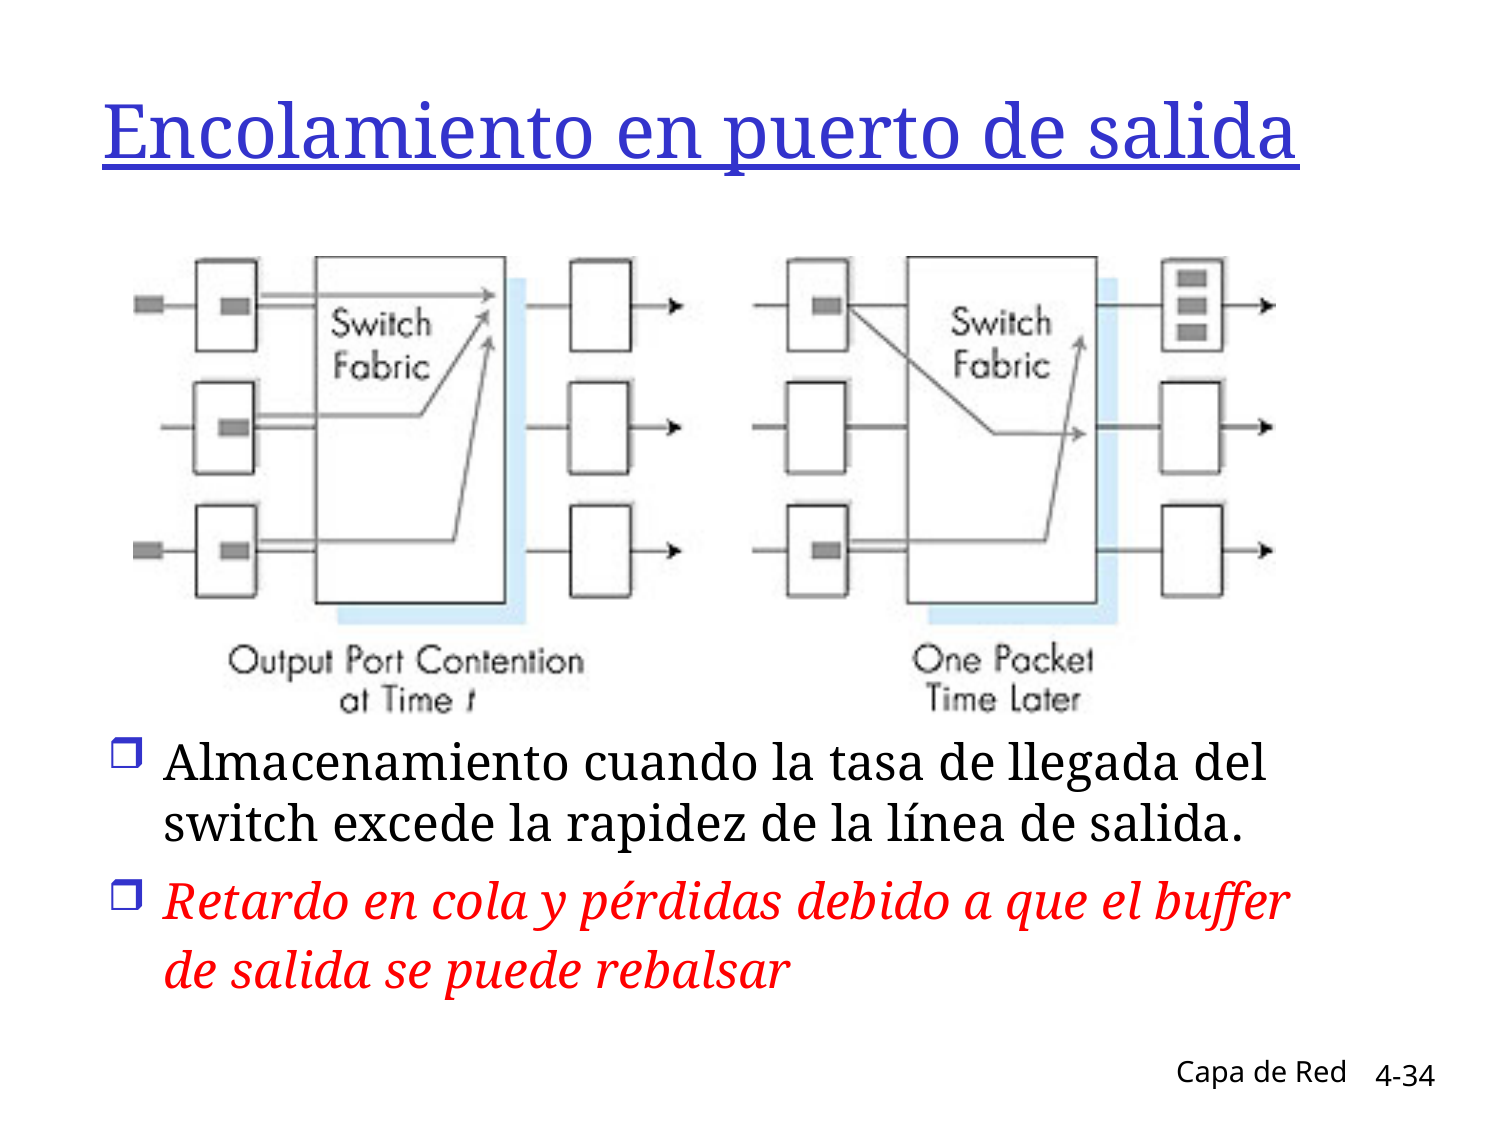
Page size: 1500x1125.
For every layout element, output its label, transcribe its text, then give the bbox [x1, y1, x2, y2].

list Almacenamiento cuando la tasa de llegada del switch excede la rapidez de la línea de salida. Retardo en cola y pérdidas debido a que el buffer de salida se puede rebalsar [93, 723, 1369, 1028]
title Encolamiento en puerto de salida [87, 37, 1363, 225]
picture [133, 256, 1276, 723]
